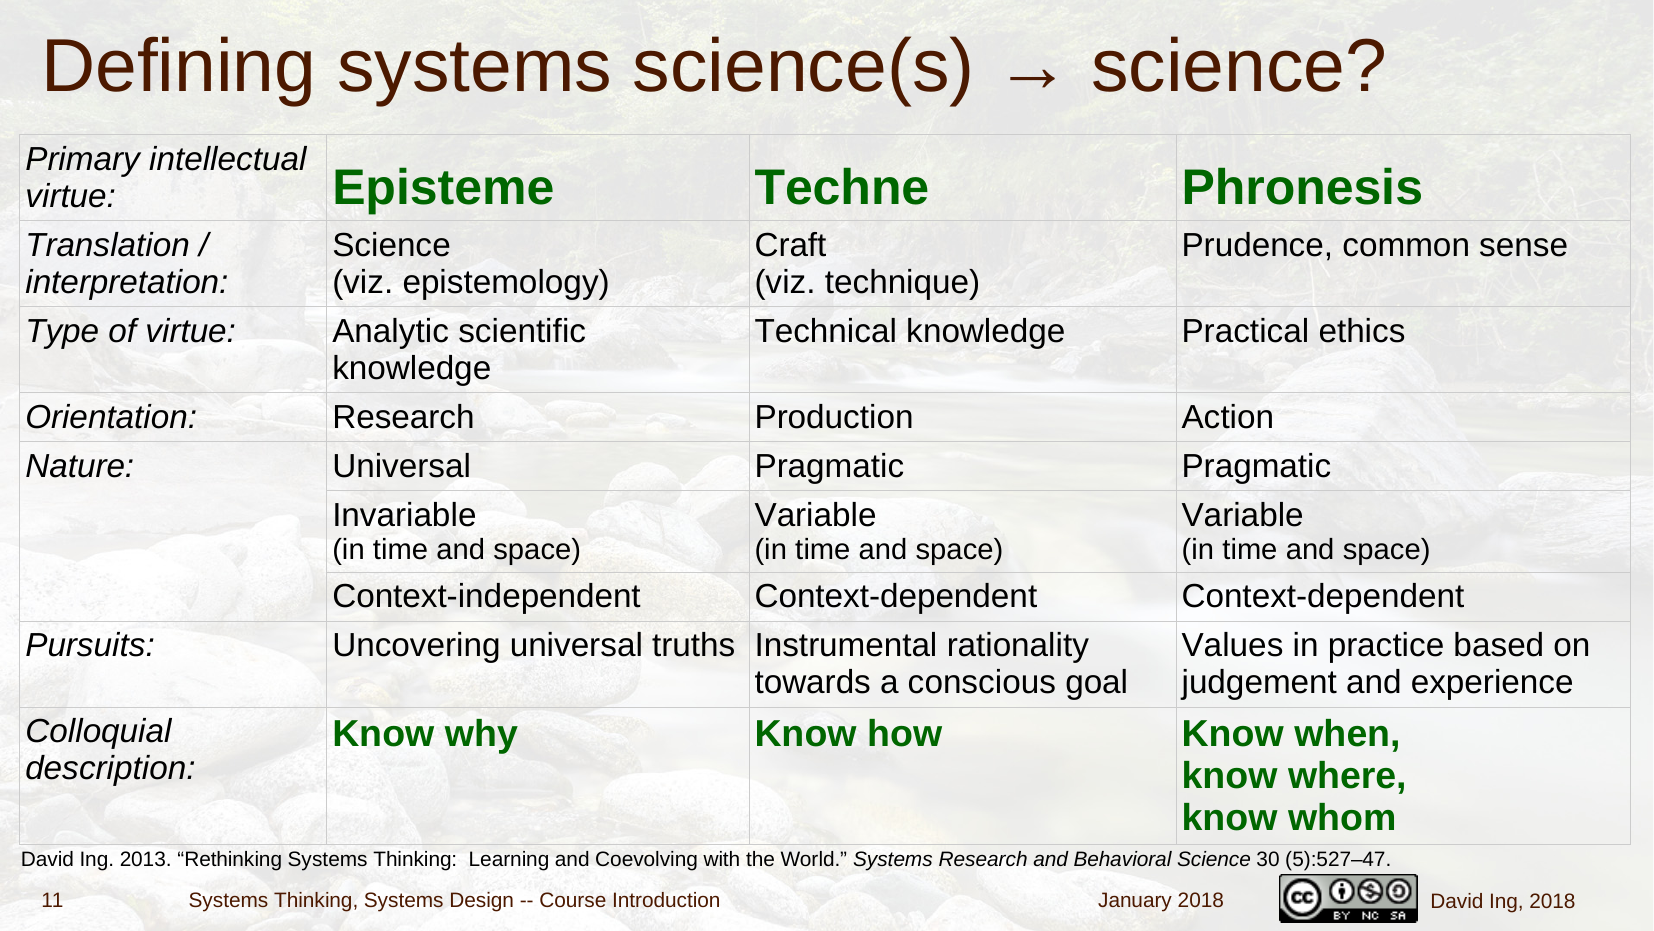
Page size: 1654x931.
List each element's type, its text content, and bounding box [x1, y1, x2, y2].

table_cell Context-independent [327, 573, 749, 621]
table_cell Nature: [20, 442, 326, 621]
table_cell Action [1177, 393, 1630, 441]
table_cell Science (viz. epistemology) [327, 221, 749, 306]
table_cell Variable (in time and space) [1177, 491, 1630, 572]
table_header Techne [750, 135, 1176, 220]
table_cell Production [750, 393, 1176, 441]
table_cell Know why [327, 708, 749, 839]
table_cell Research [327, 393, 749, 441]
table_cell Translation / interpretation: [20, 221, 326, 306]
table_cell Instrumental rationality towards a conscious goal [750, 622, 1176, 707]
table_cell Universal [327, 442, 749, 490]
table_cell Know how [750, 708, 1176, 839]
picture [0, 0, 1654, 931]
table_cell Pragmatic [1177, 442, 1630, 490]
table_header Episteme [327, 135, 749, 220]
title Defining systems science(s) → science? [41, 30, 1613, 126]
table_cell Variable (in time and space) [750, 491, 1176, 572]
table_cell Craft (viz. technique) [750, 221, 1176, 306]
text_box David Ing. 2013. “Rethinking Systems Thinking: Learning and Coevolving with the World.” Systems Research and Behavioral Science 30 (5):527–47. [6, 839, 1418, 879]
table_cell Uncovering universal truths [327, 622, 749, 707]
table_cell Technical knowledge [750, 307, 1176, 392]
table_cell Invariable (in time and space) [327, 491, 749, 572]
table_cell Context-dependent [1177, 573, 1630, 621]
table_header Primary intellectual virtue: [20, 135, 326, 220]
table_cell Context-dependent [750, 573, 1176, 621]
table_cell Orientation: [20, 393, 326, 441]
table_cell Pursuits: [20, 622, 326, 707]
table_cell Prudence, common sense [1177, 221, 1630, 306]
table_cell Values in practice based on judgement and experience [1177, 622, 1630, 707]
table_cell Colloquial description: [20, 708, 326, 839]
table_cell Practical ethics [1177, 307, 1630, 392]
table_cell Know when, know where, know whom [1177, 708, 1630, 844]
table_header Phronesis [1177, 135, 1630, 220]
table_cell Type of virtue: [20, 307, 326, 392]
table_cell Pragmatic [750, 442, 1176, 490]
table_cell Analytic scientific knowledge [327, 307, 749, 392]
